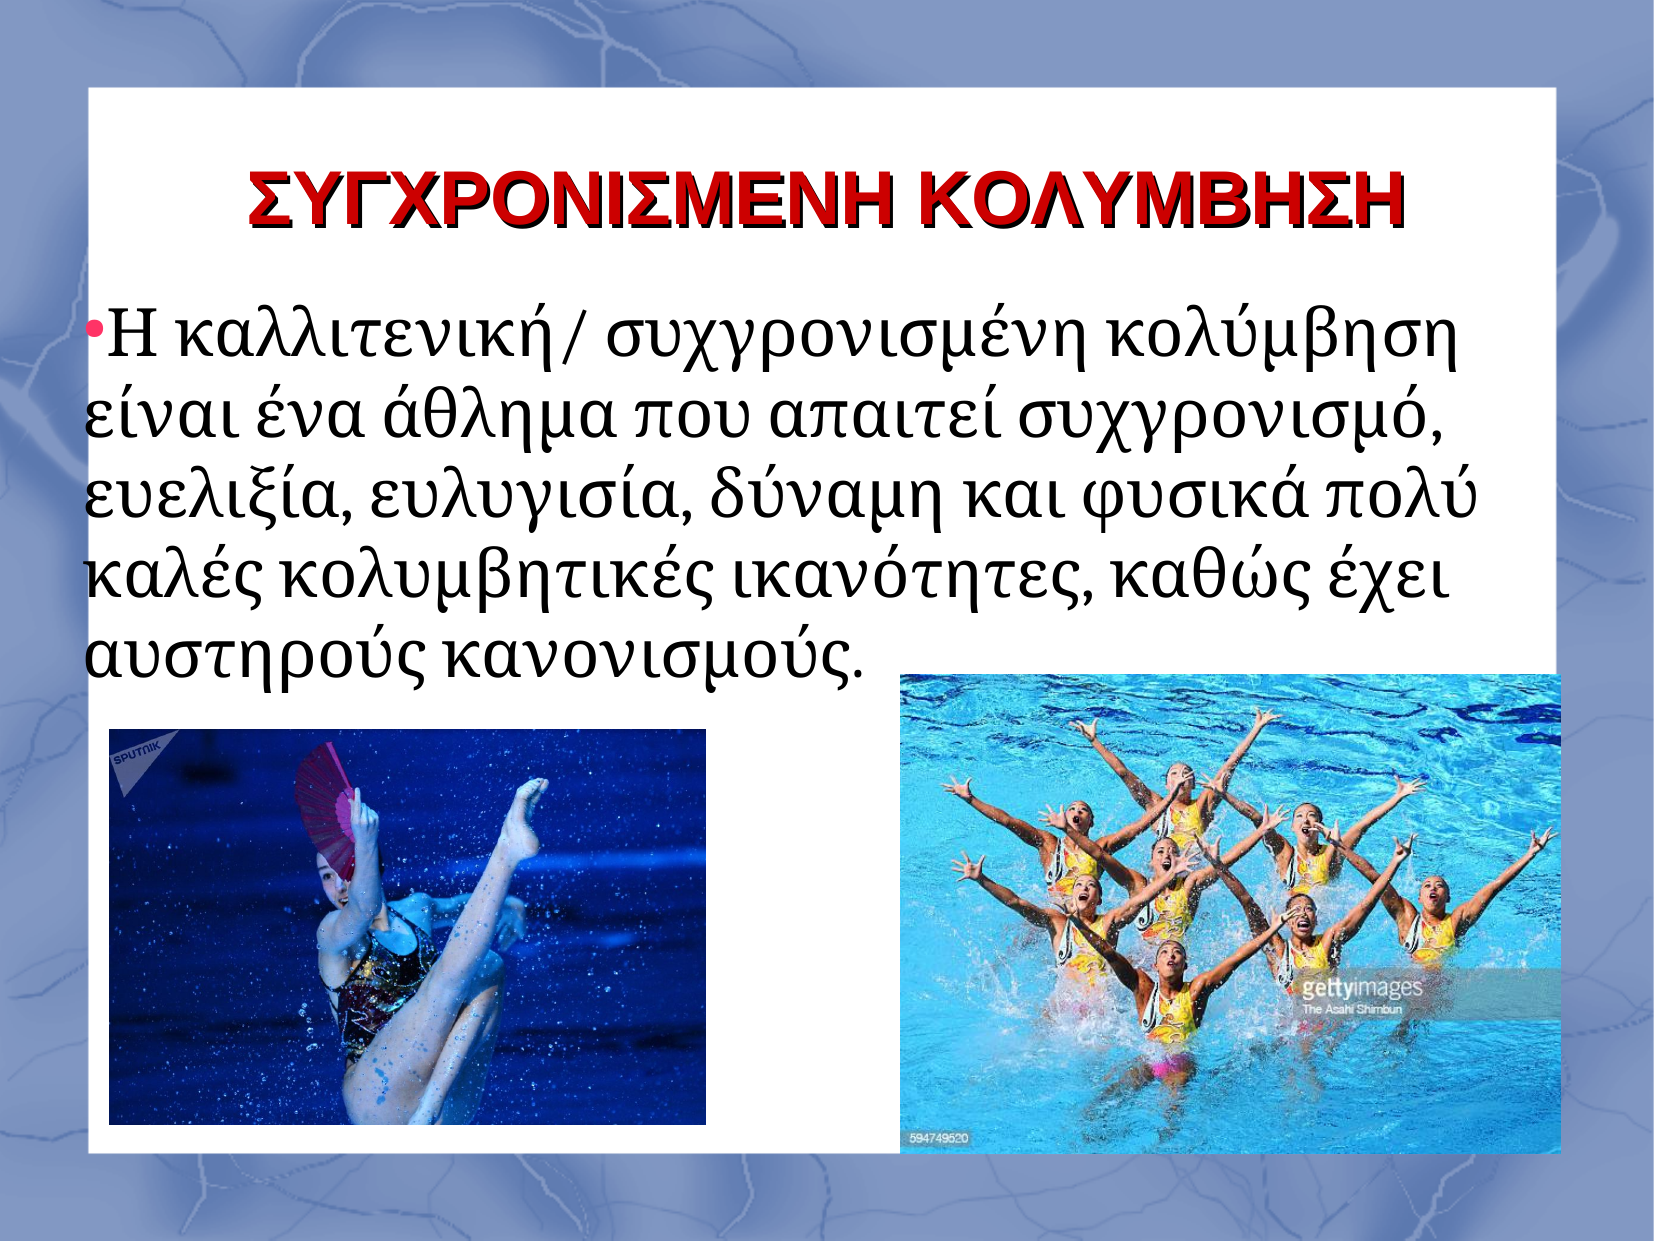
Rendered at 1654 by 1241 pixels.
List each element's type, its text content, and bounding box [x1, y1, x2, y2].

list Η καλλιτενική/ συχγρονισμένη κολύμβηση είναι ένα άθλημα που απαιτεί συχγρονισμό, ευελιξία, ευλυγισία, δύναμη και φυσικά πολύ καλές κολυμβητικές ικανότητες, καθώς έχει αυστηρούς κανονισμούς. [82, 290, 1571, 1109]
picture [109, 729, 706, 1126]
title ΣΥΓΧΡΟΝΙΣΜΕΝΗ ΚΟΛΥΜΒΗΣΗ [118, 90, 1536, 290]
picture [900, 675, 1561, 1154]
